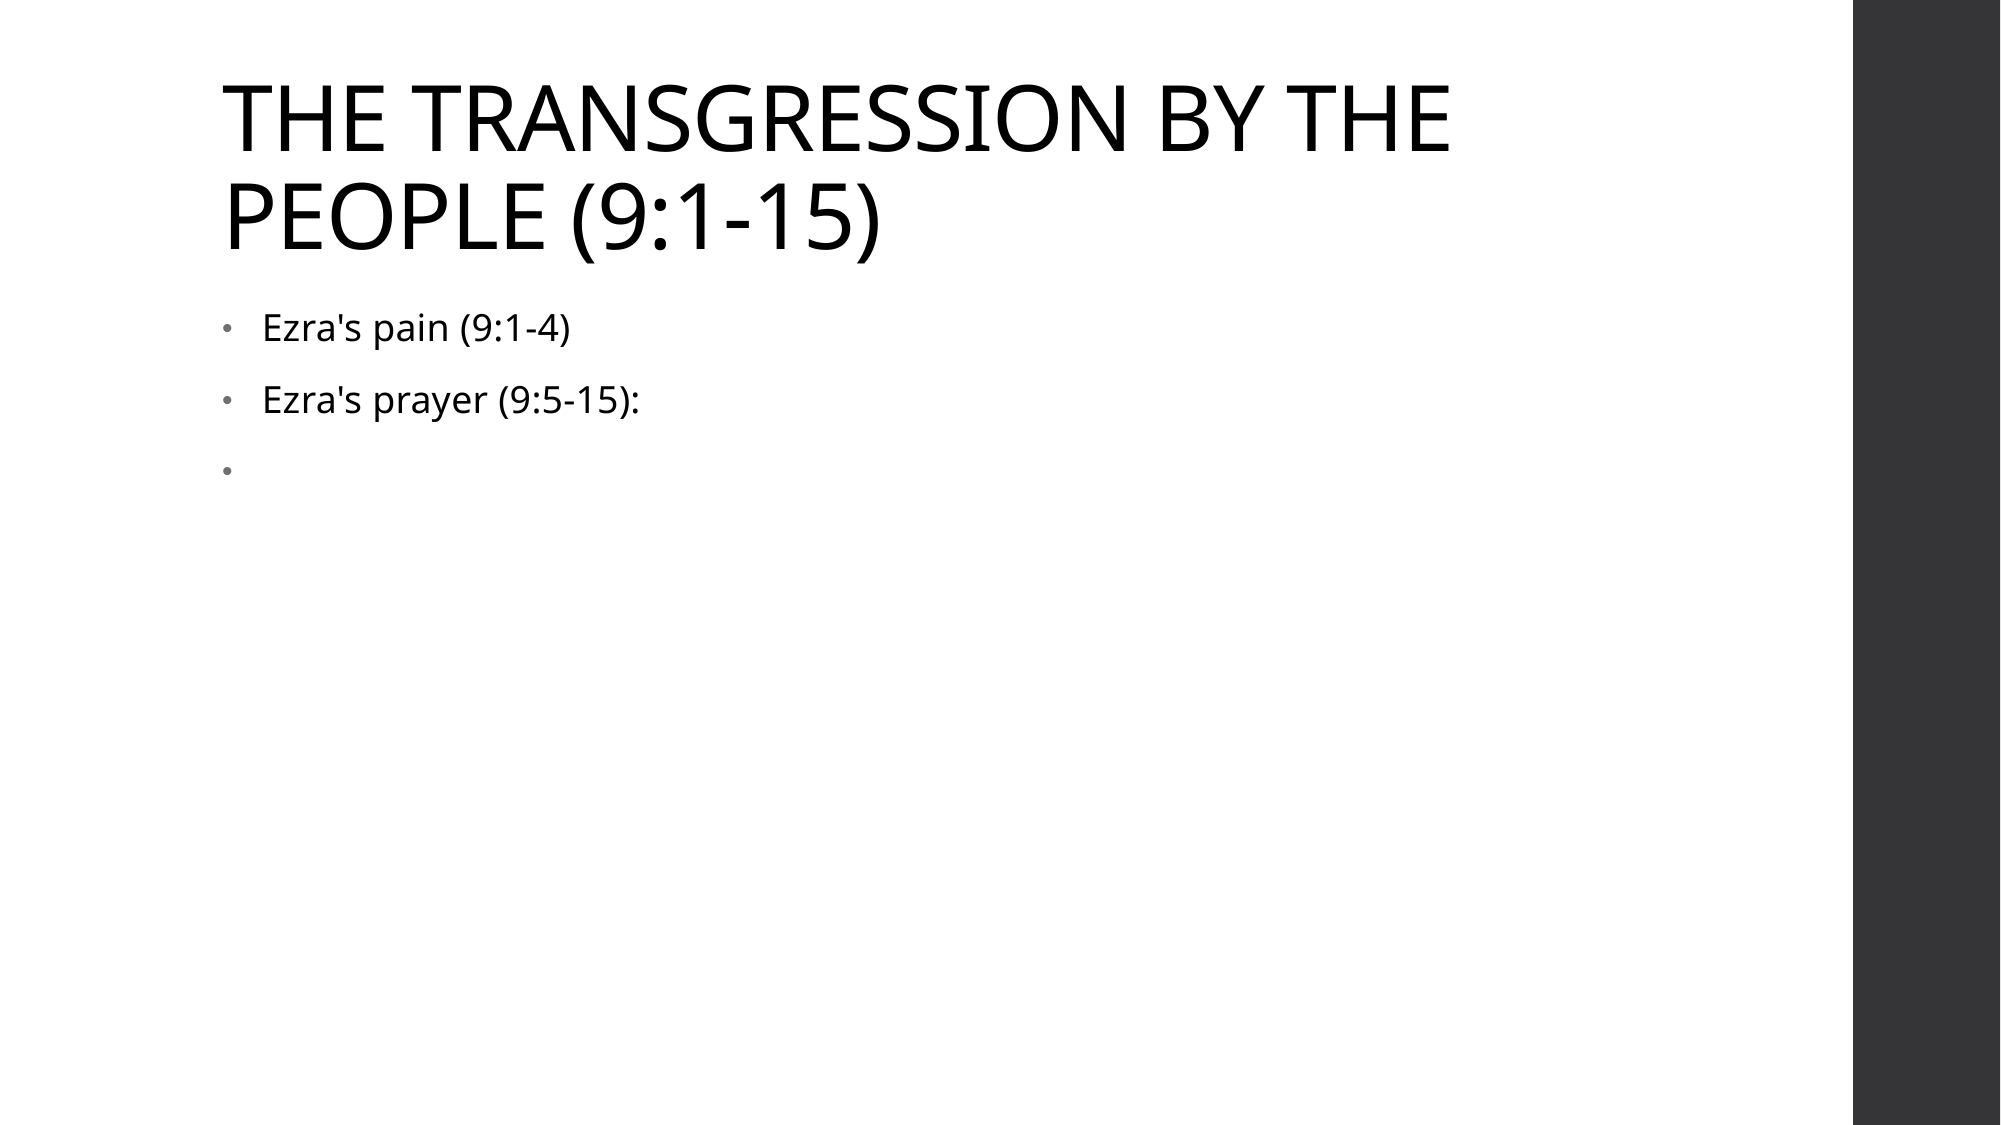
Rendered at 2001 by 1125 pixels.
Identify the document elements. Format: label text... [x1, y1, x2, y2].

list Ezra's pain (9:1-4) Ezra's prayer (9:5-15): [206, 299, 1617, 1014]
title THE TRANSGRESSION BY THE PEOPLE (9:1-15) [206, 60, 1797, 278]
